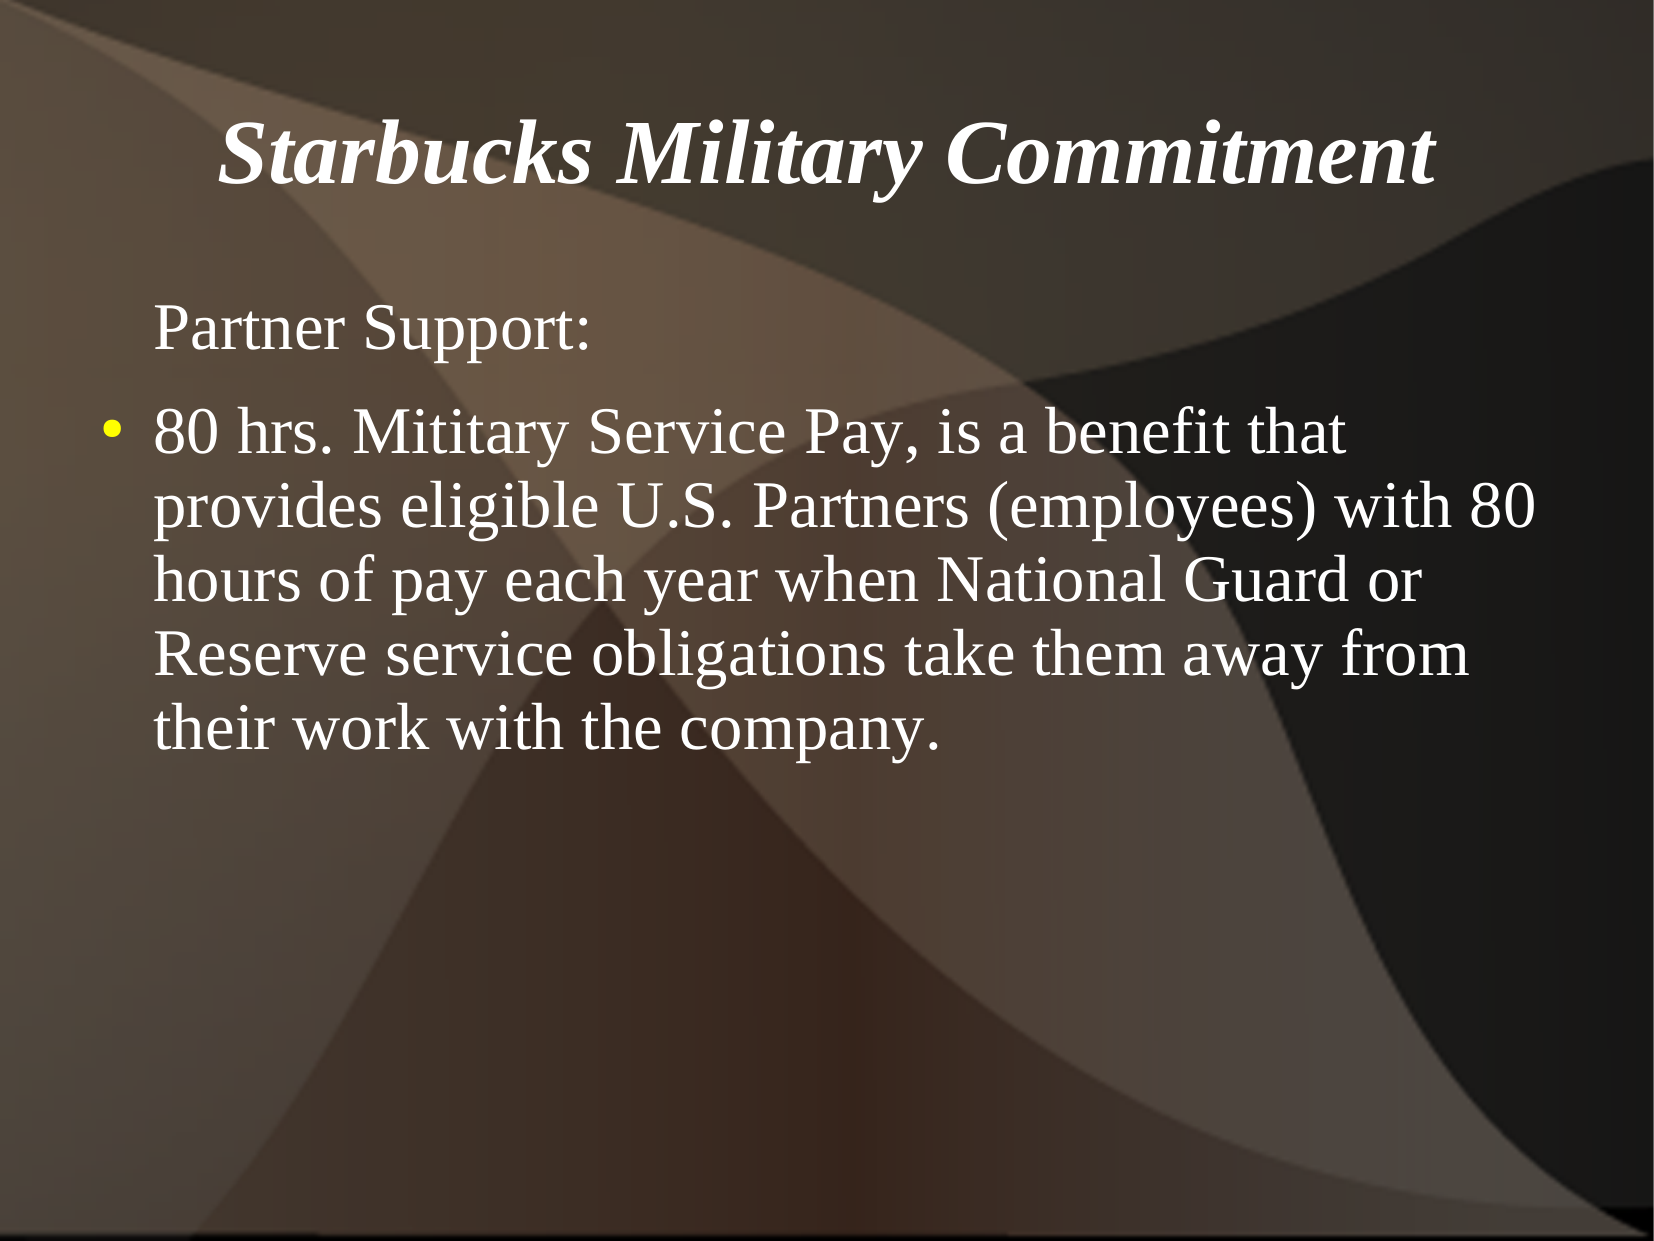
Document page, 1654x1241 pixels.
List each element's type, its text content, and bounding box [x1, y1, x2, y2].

picture [0, 0, 1654, 1241]
list Partner Support: 80 hrs. Mititary Service Pay, is a benefit that provides eligible U.S. Partners (employees) with 80 hours of pay each year when National Guard or Reserve service obligations take them away from their work with the company. [82, 290, 1571, 1109]
title Starbucks Military Commitment [82, 49, 1571, 257]
